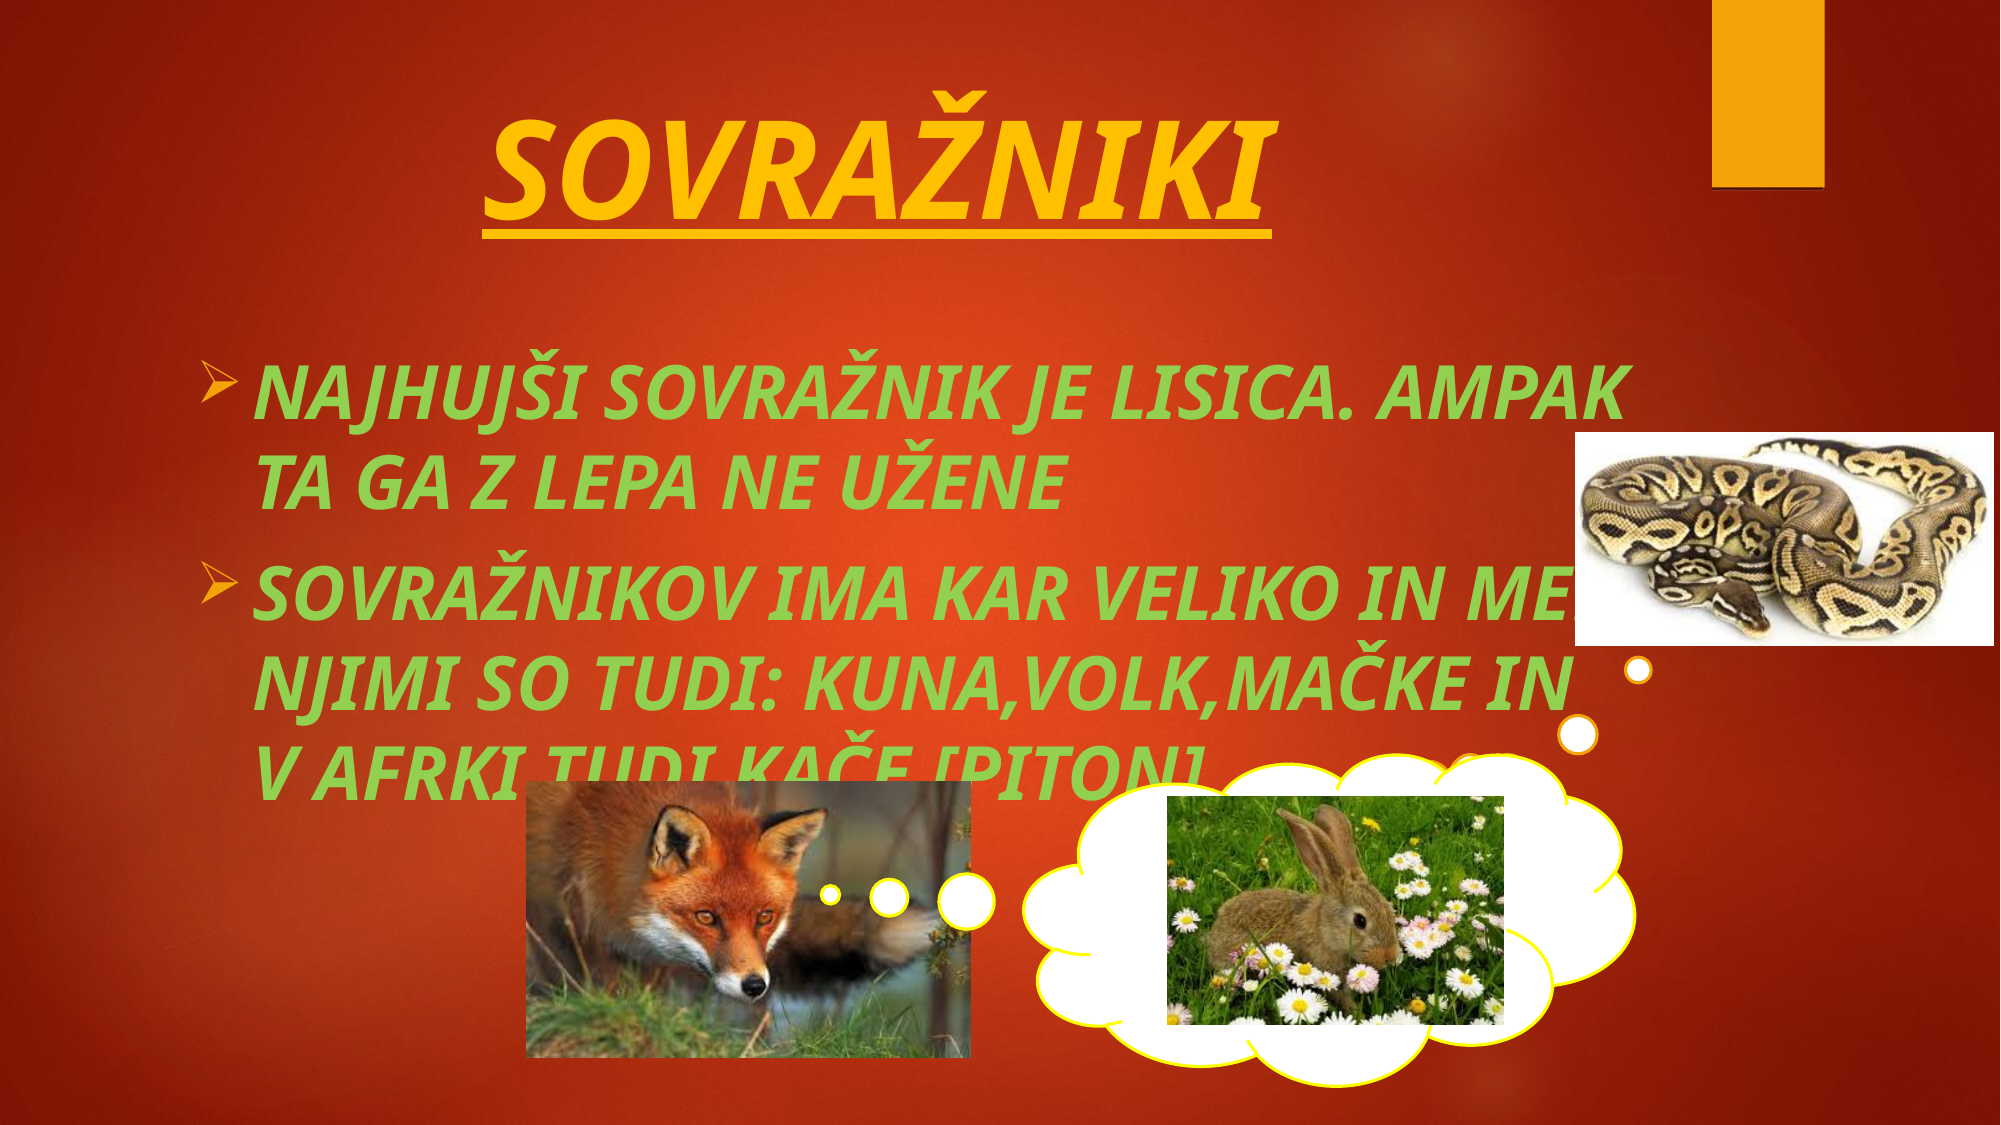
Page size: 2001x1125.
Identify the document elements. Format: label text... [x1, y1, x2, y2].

text_box [870, 879, 908, 917]
text_box [1023, 754, 1635, 1087]
list NAJHUJŠI SOVRAŽNIK JE LISICA. AMPAK TA GA Z LEPA NE UŽENE SOVRAŽNIKOV IMA KAR VELIKO IN MED NJIMI SO TUDI: KUNA,VOLK,MAČKE IN V AFRKI TUDI KAČE [PITON]. [181, 336, 1649, 1025]
title SOVRAŽNIKI [106, 74, 1649, 304]
text_box [938, 873, 995, 930]
text_box [821, 885, 840, 905]
picture [0, 0, 2001, 1125]
